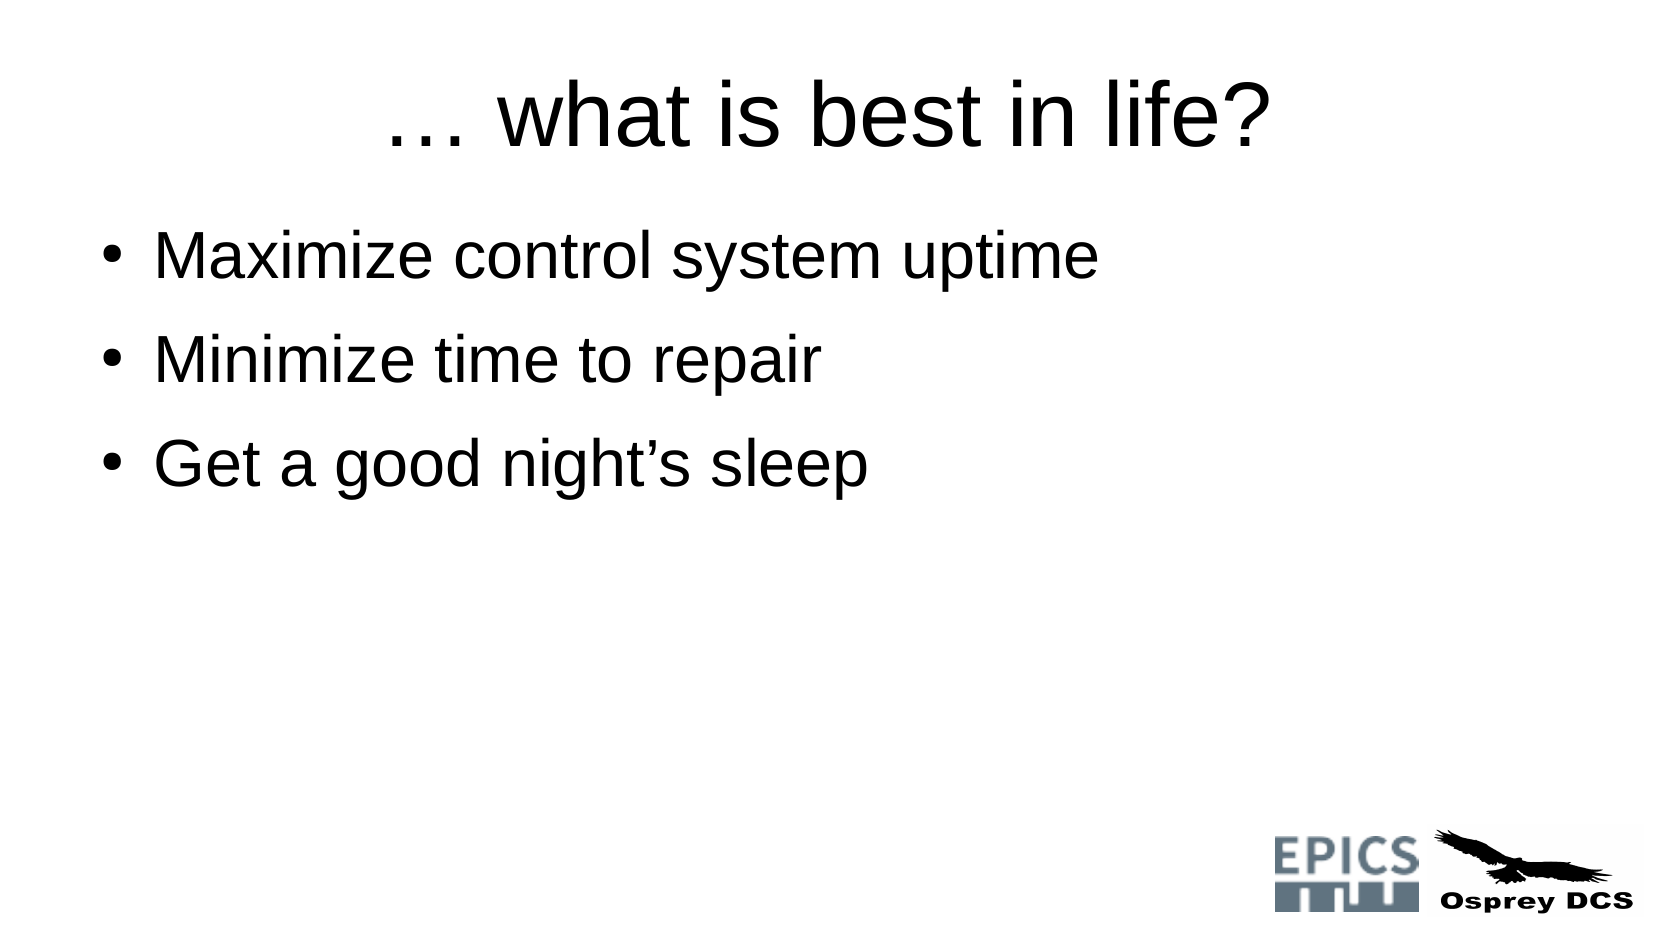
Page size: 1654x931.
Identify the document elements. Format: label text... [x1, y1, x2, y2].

list Maximize control system uptime Minimize time to repair Get a good night’s sleep [82, 217, 1571, 758]
title … what is best in life? [82, 37, 1571, 193]
picture [1427, 824, 1644, 917]
picture [1275, 836, 1419, 912]
